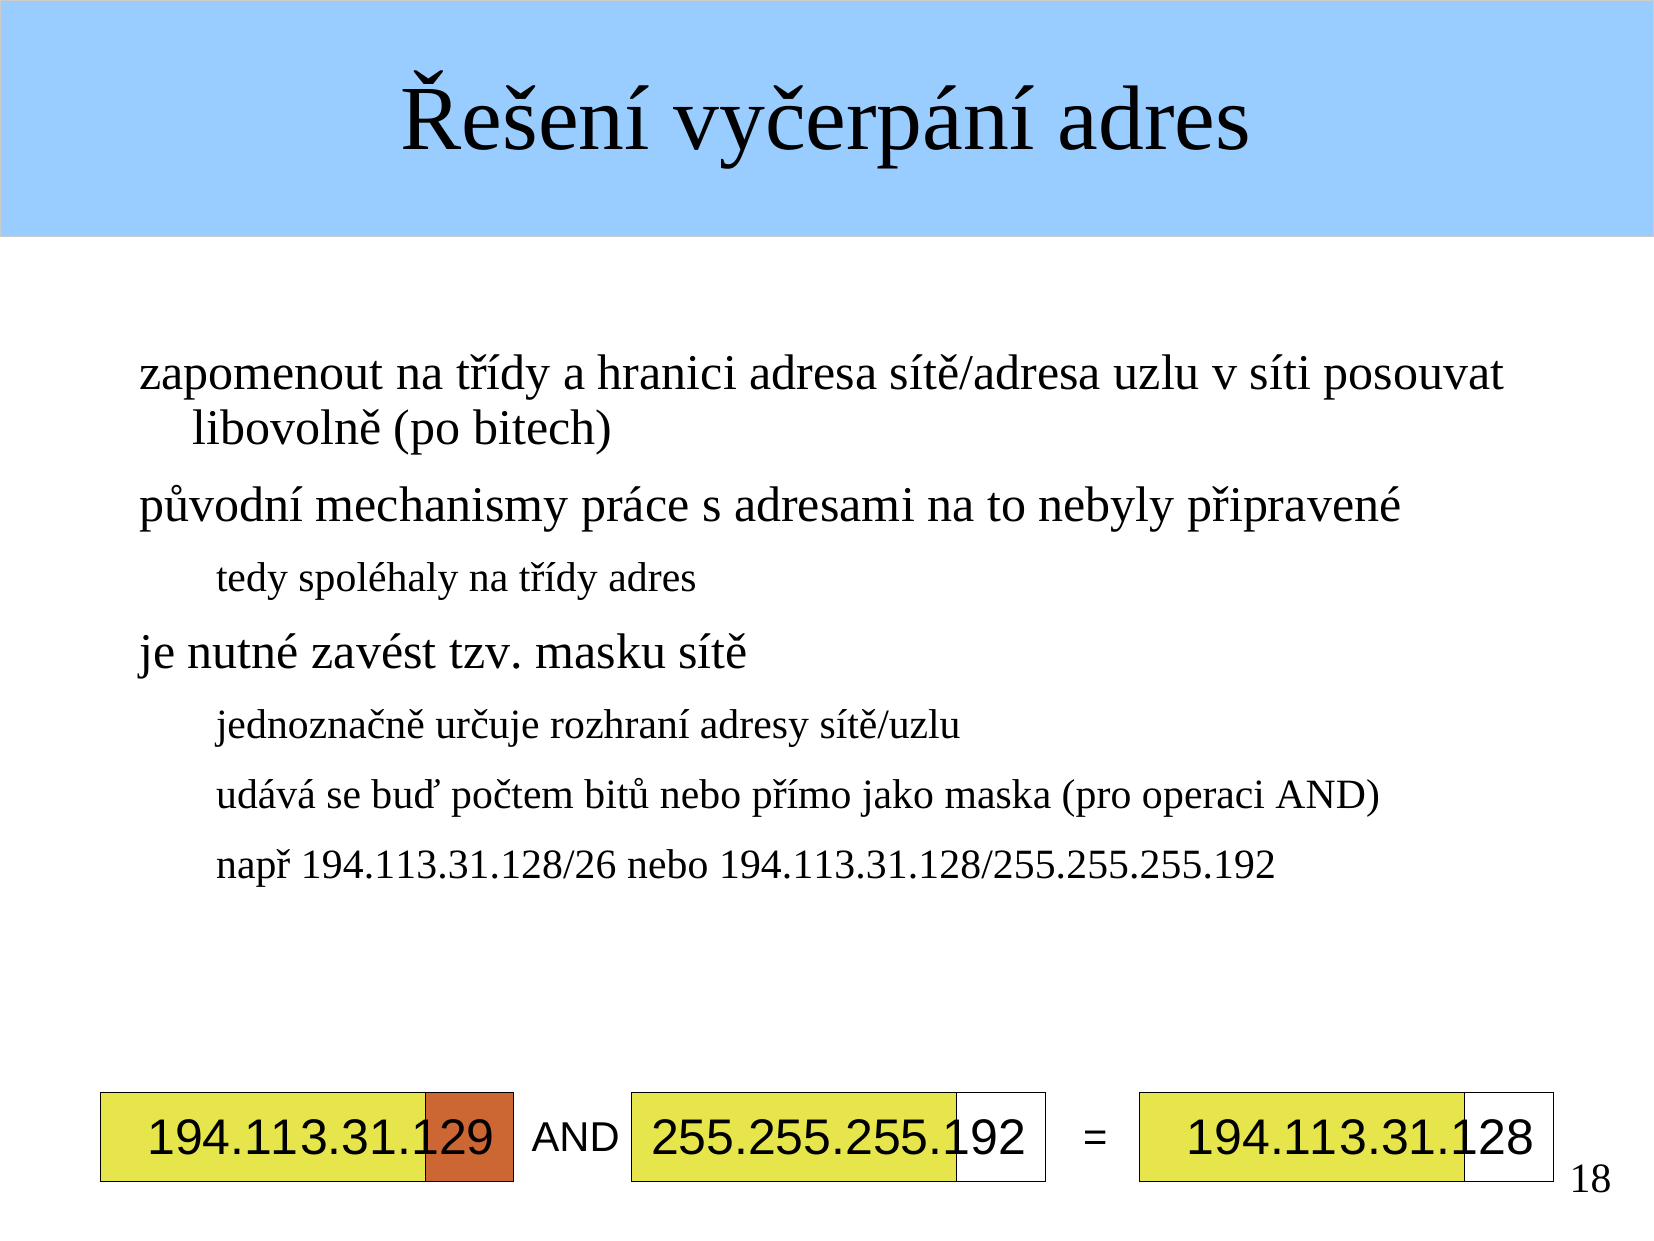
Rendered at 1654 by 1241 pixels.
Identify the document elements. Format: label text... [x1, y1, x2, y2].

list zapomenout na třídy a hranici adresa sítě/adresa uzlu v síti posouvat libovolně (po bitech) původní mechanismy práce s adresami na to nebyly připravené tedy spoléhaly na třídy adres je nutné zavést tzv. masku sítě jednoznačně určuje rozhraní adresy sítě/uzlu udává se buď počtem bitů nebo přímo jako maska (pro operaci AND) např 194.113.31.128/26 nebo 194.113.31.128/255.255.255.192 [121, 344, 1565, 1142]
text_box 194.113.31.128 [1170, 1092, 1554, 1182]
text_box 255.255.255.192 [650, 1092, 1021, 1182]
text_box 194.113.31.129 [100, 1092, 501, 1182]
text_box AND [501, 1092, 650, 1182]
text_box = [1021, 1092, 1170, 1182]
title Řešení vyčerpání adres [0, 0, 1654, 237]
